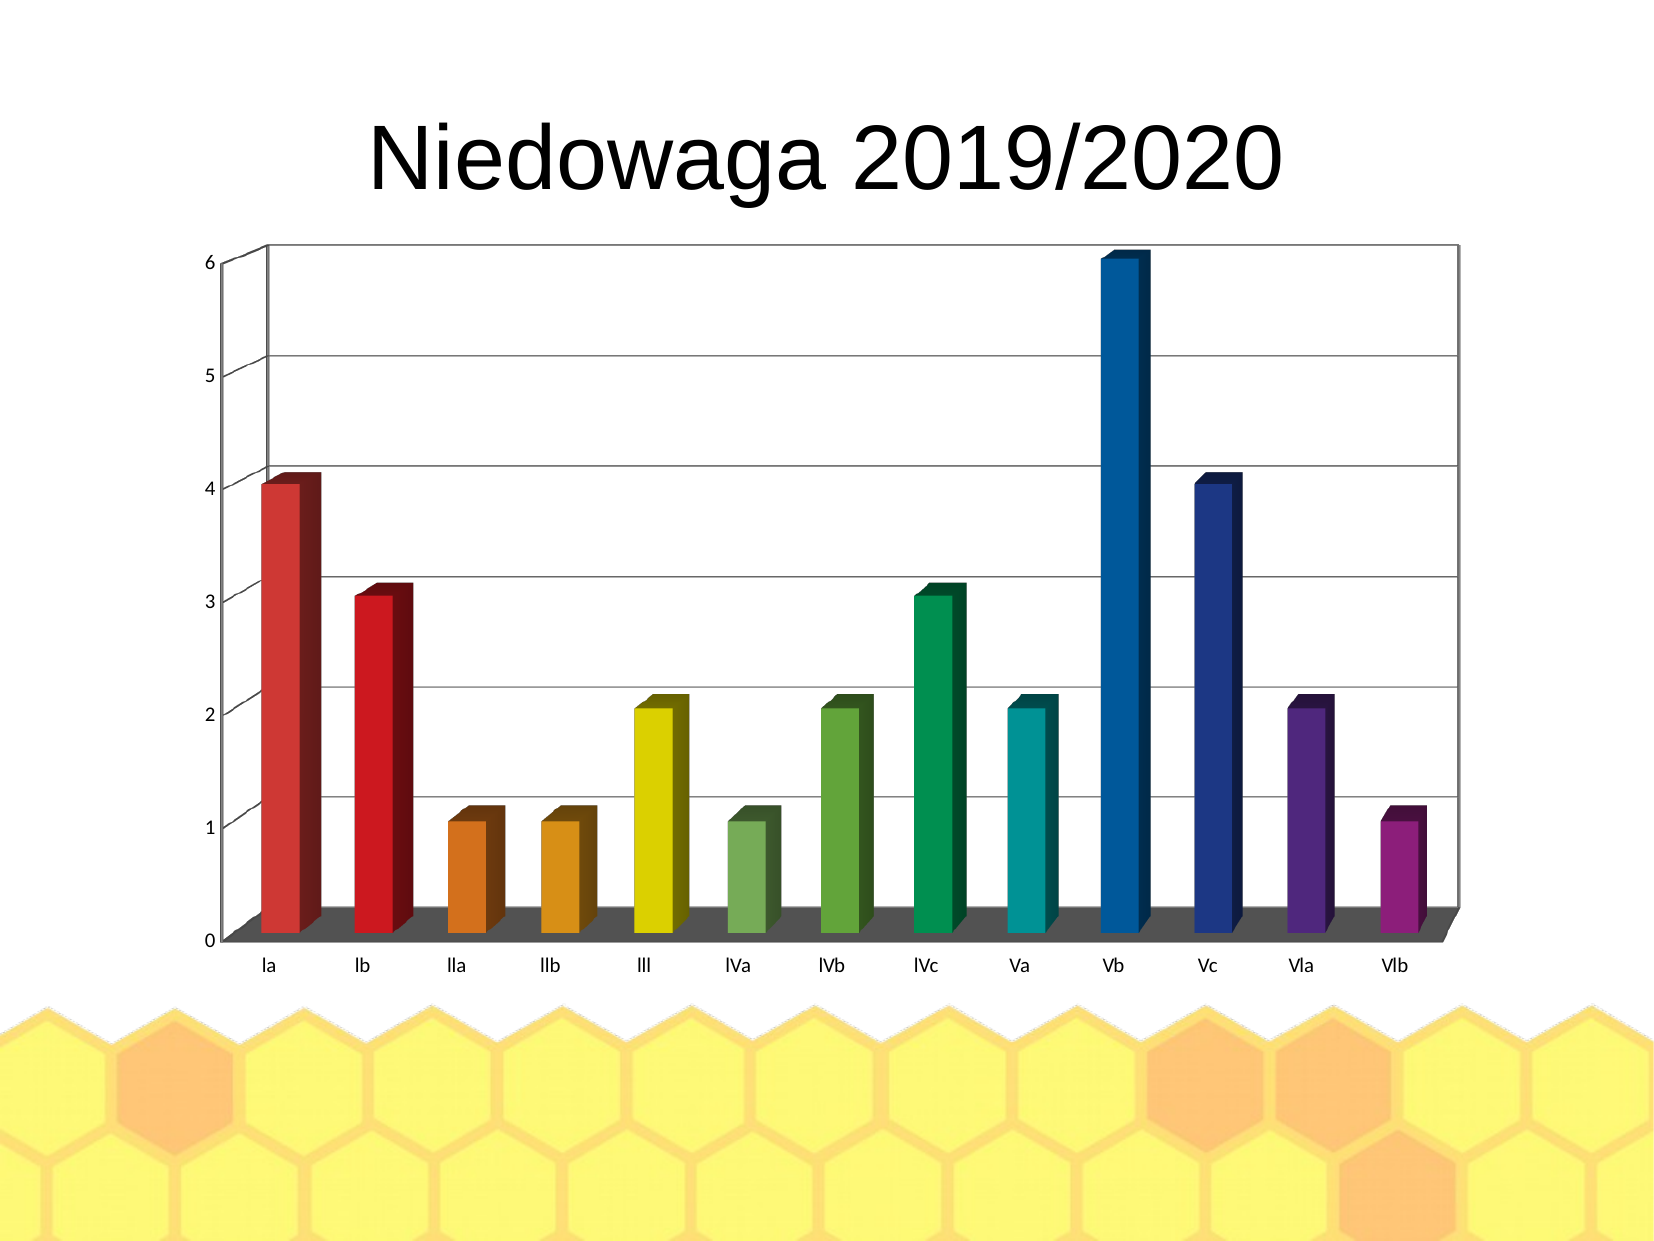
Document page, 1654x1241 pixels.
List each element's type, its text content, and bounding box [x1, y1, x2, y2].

list [82, 290, 1571, 1010]
title Niedowaga 2019/2020 [82, 49, 1571, 257]
chart [165, 229, 1501, 993]
